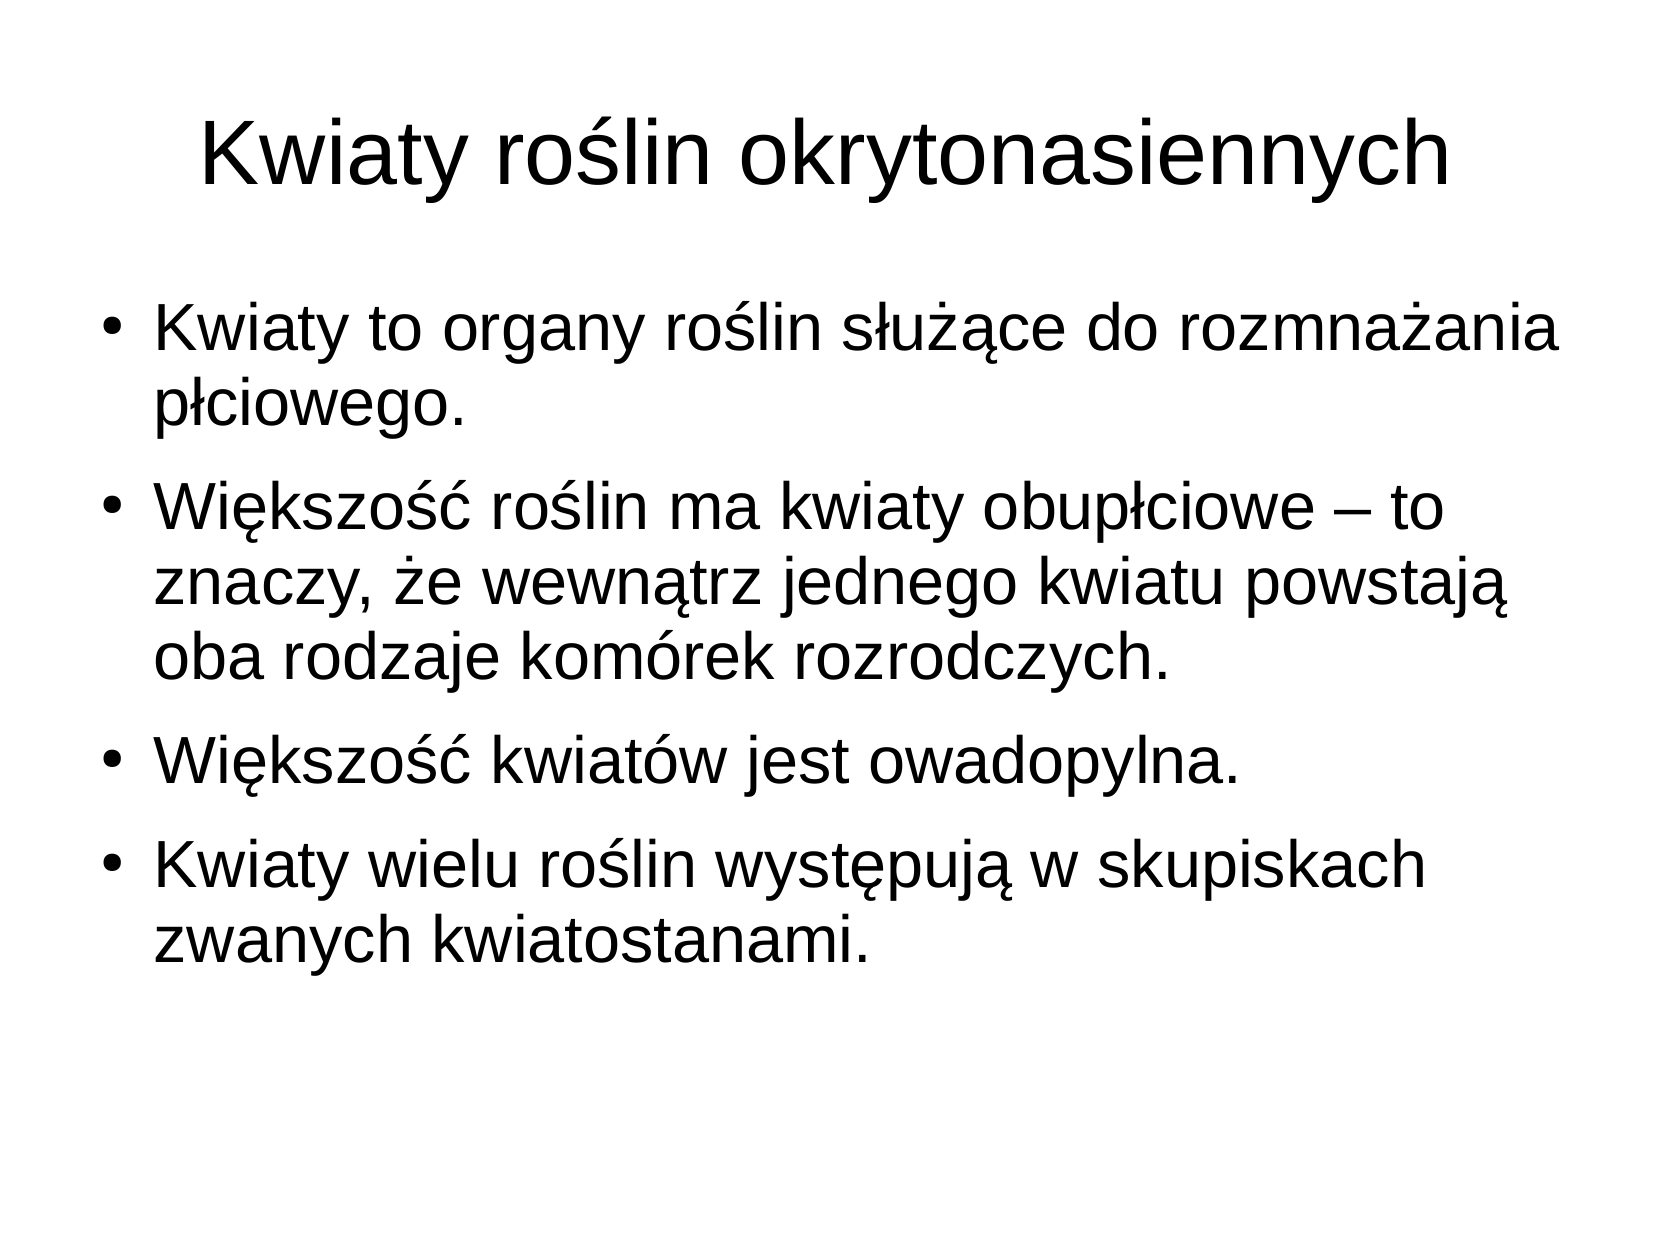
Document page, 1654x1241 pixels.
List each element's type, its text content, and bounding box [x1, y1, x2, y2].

list Kwiaty to organy roślin służące do rozmnażania płciowego. Większość roślin ma kwiaty obupłciowe – to znaczy, że wewnątrz jednego kwiatu powstają oba rodzaje komórek rozrodczych. Większość kwiatów jest owadopylna. Kwiaty wielu roślin występują w skupiskach zwanych kwiatostanami. [82, 290, 1571, 1109]
title Kwiaty roślin okrytonasiennych [82, 49, 1571, 257]
